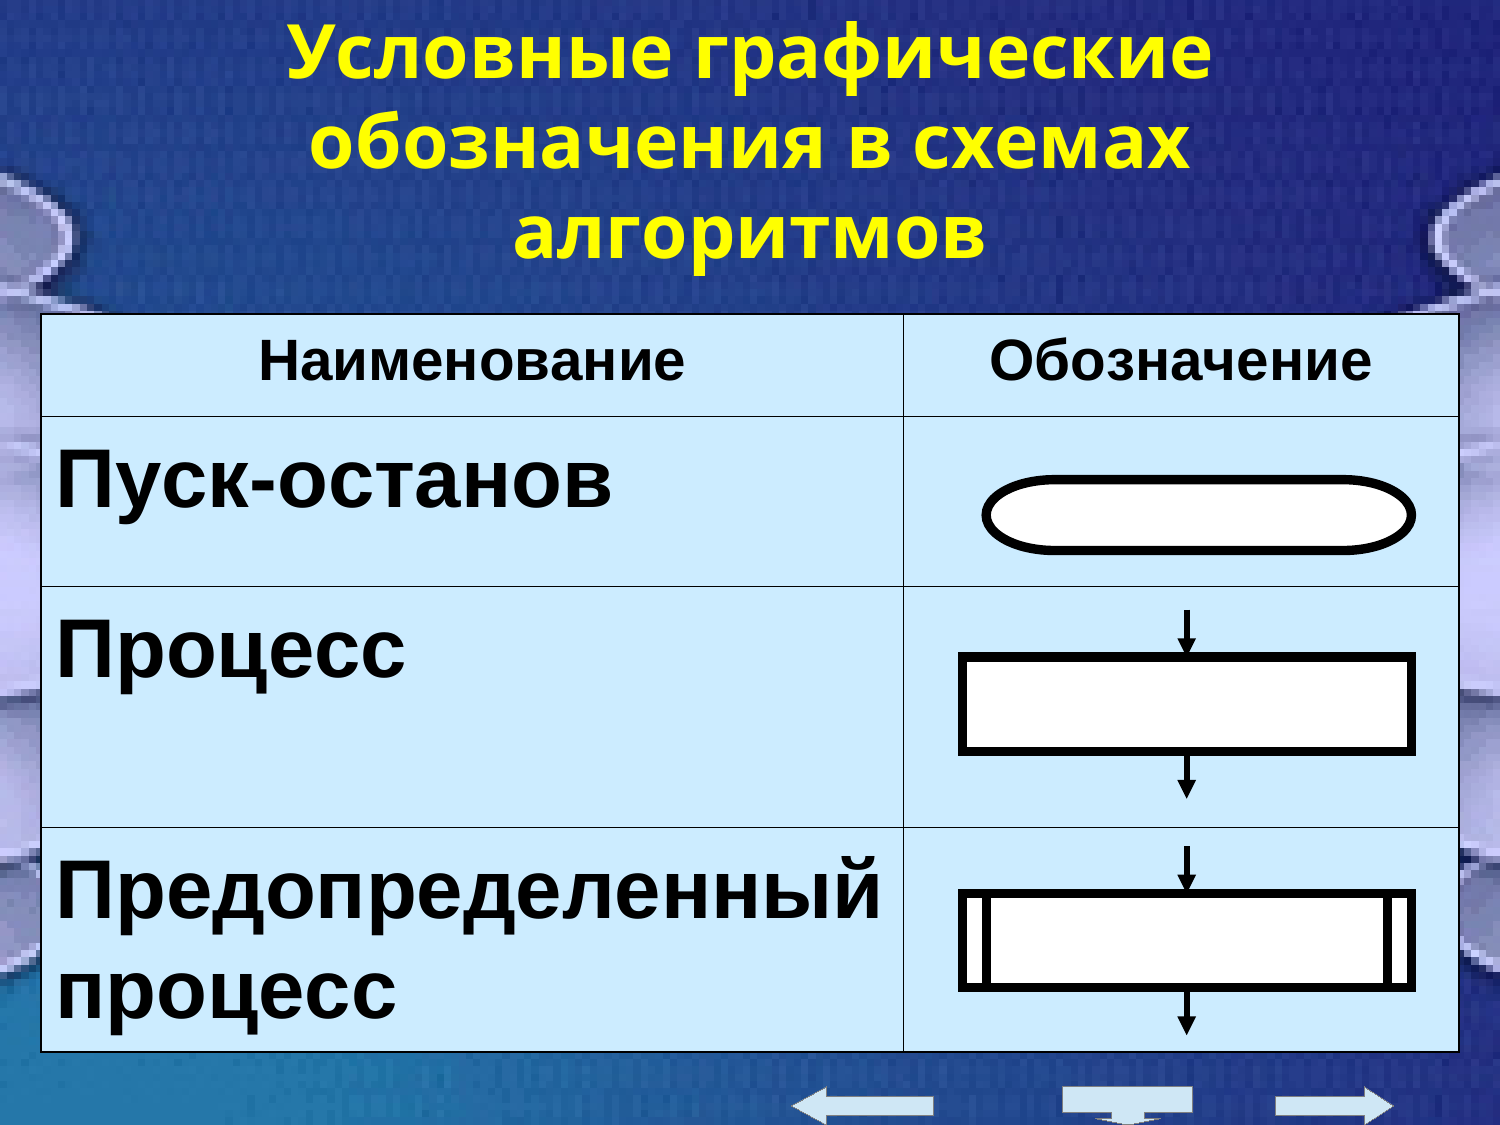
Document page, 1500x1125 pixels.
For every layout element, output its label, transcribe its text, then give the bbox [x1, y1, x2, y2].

title Условные графические обозначения в схемах алгоритмов [75, 41, 1426, 237]
table_cell [904, 587, 1458, 827]
picture [0, 0, 1500, 1125]
text_box [962, 893, 990, 988]
text_box [791, 1086, 934, 1125]
table_cell Пуск-останов [42, 417, 903, 586]
text_box [986, 479, 1412, 551]
table_cell Предопределенный процесс [42, 828, 903, 1051]
text_box [991, 893, 1391, 988]
text_box [962, 656, 1412, 752]
text_box [1275, 1086, 1394, 1125]
table_cell [904, 828, 1458, 1051]
text_box [1392, 893, 1412, 988]
table_header Обозначение [904, 315, 1458, 416]
text_box [1062, 1086, 1193, 1125]
table_cell [904, 417, 1458, 586]
table_cell Процесс [42, 587, 903, 827]
table_header Наименование [42, 315, 903, 416]
